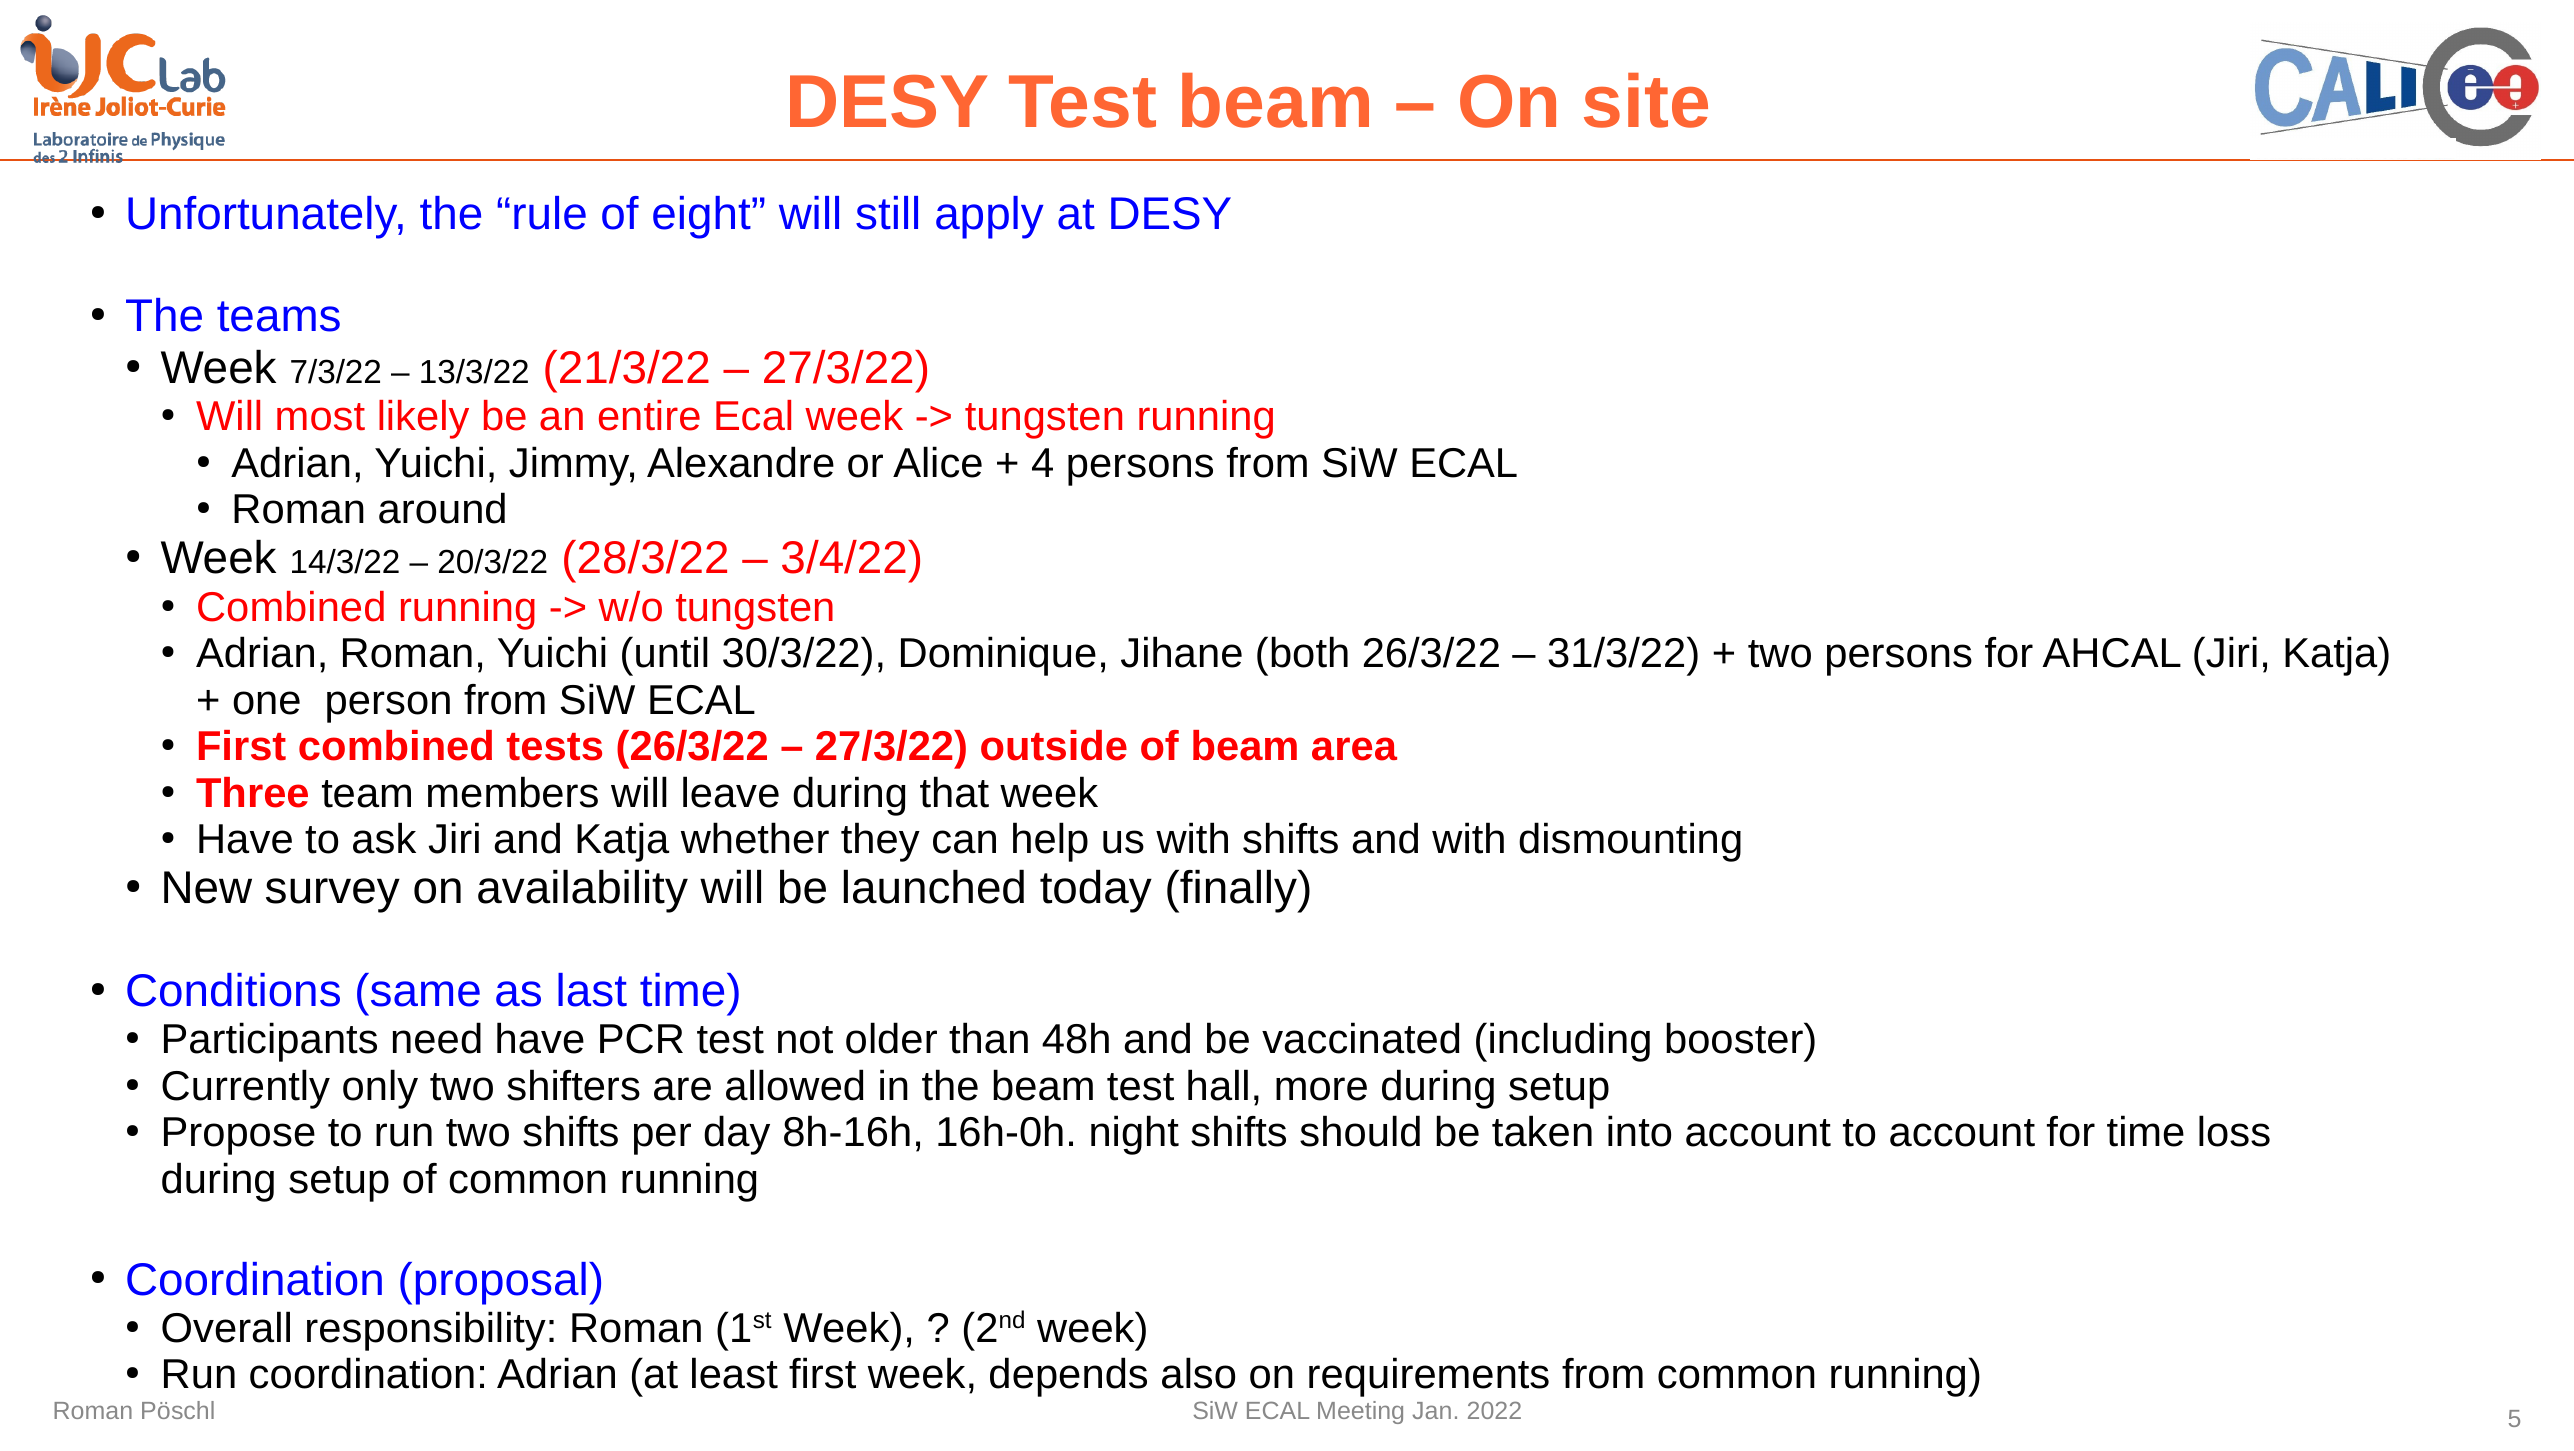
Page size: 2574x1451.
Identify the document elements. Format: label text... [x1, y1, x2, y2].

picture [4, 0, 241, 178]
text_box Unfortunately, the “rule of eight” will still apply at DESY The teams Week 7/3/22 – 13/3/22 (21/3/22 – 27/3/22) Will most likely be an entire Ecal week -> tungsten running Adrian, Yuichi, Jimmy, Alexandre or Alice + 4 persons from SiW ECAL Roman around Week 14/3/22 – 20/3/22 (28/3/22 – 3/4/22) Combined running -> w/o tungsten Adrian, Roman, Yuichi (until 30/3/22), Dominique, Jihane (both 26/3/22 – 31/3/22) + two persons for AHCAL (Jiri, Katja) + one person from SiW ECAL First combined tests (26/3/22 – 27/3/22) outside of beam area Three team members will leave during that week Have to ask Jiri and Katja whether they can help us with shifts and with dismounting New survey on availability will be launched today (finally) Conditions (same as last time) Participants need have PCR test not older than 48h and be vaccinated (including booster) Currently only two shifters are allowed in the beam test hall, more during setup Propose to run two shifts per day 8h-16h, 16h-0h. night shifts should be taken into account to account for time loss during setup of common running Coordination (proposal) Overall responsibility: Roman (1st Week), ? (2nd week) Run coordination: Adrian (at least first week, depends also on requirements from common running) [75, 180, 2497, 1451]
picture [2250, 22, 2541, 160]
title DESY Test beam – On site [90, 53, 2407, 151]
